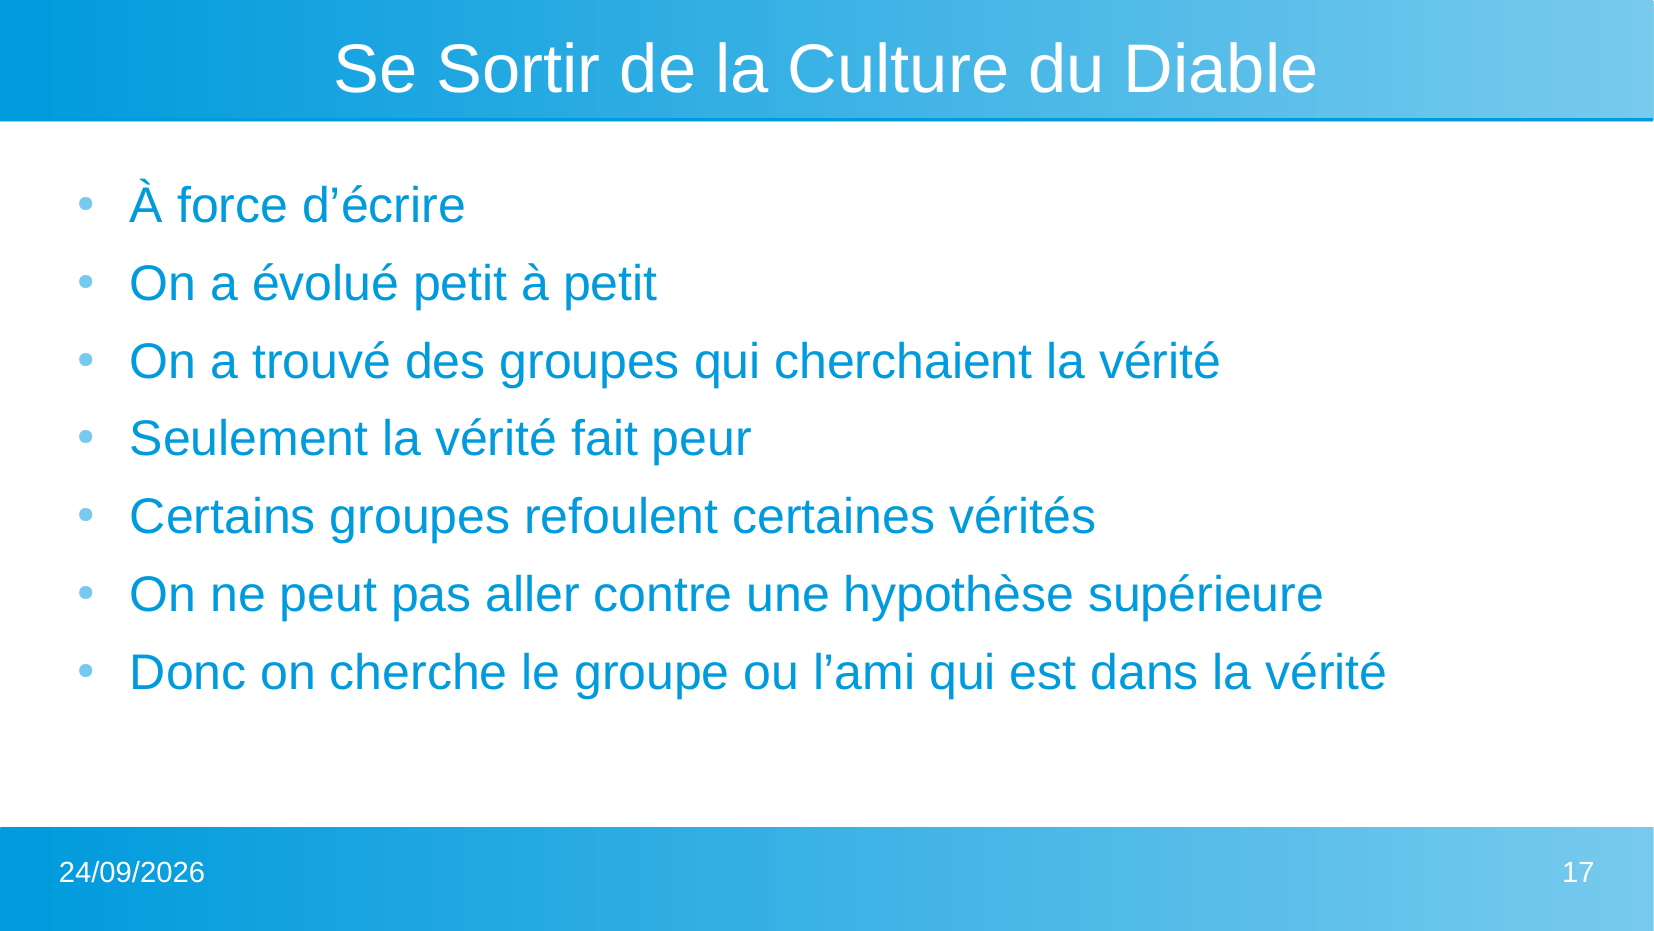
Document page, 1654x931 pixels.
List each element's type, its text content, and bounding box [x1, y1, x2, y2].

title Se Sortir de la Culture du Diable [59, 29, 1595, 108]
list À force d’écrire On a évolué petit à petit On a trouvé des groupes qui cherchaient la vérité Seulement la vérité fait peur Certains groupes refoulent certaines vérités On ne peut pas aller contre une hypothèse supérieure Donc on cherche le groupe ou l’ami qui est dans la vérité [59, 177, 1595, 768]
